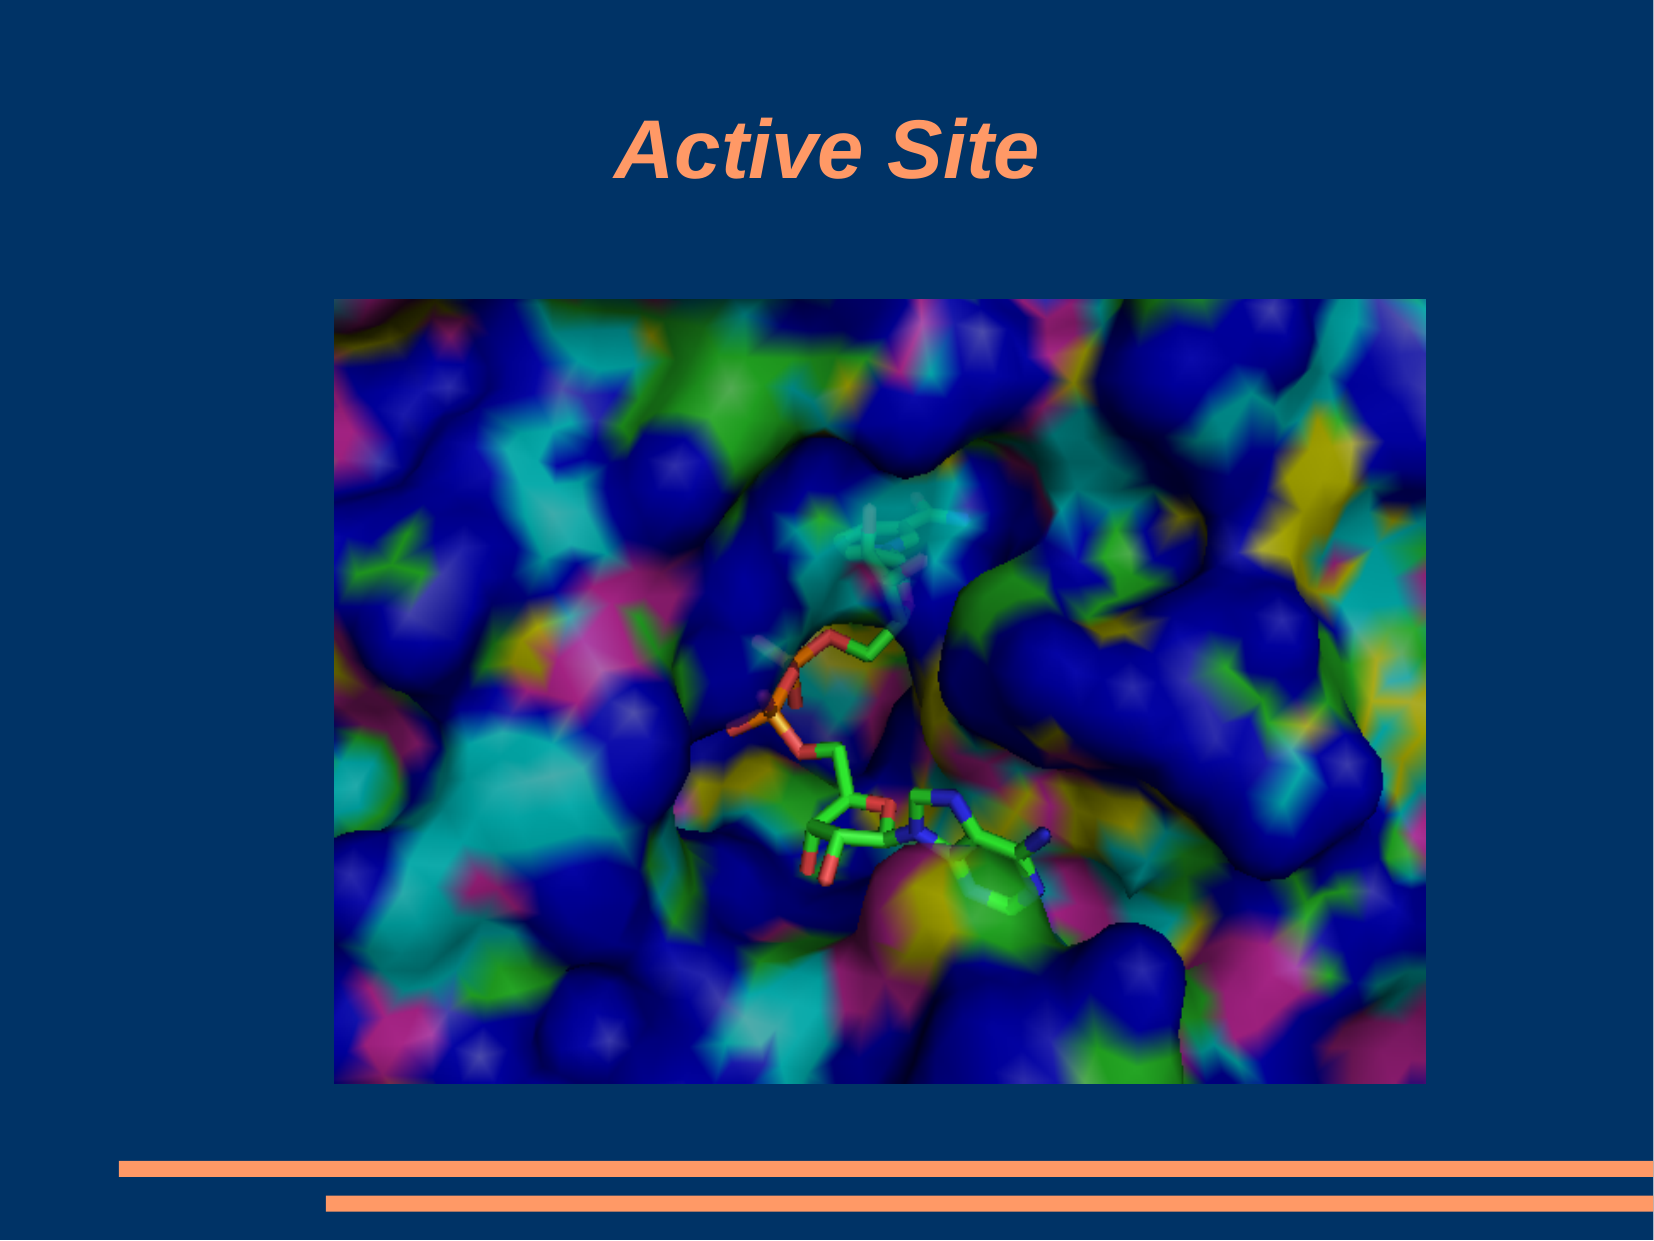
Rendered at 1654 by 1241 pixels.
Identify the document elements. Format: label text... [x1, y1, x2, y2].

title Active Site [121, 46, 1534, 254]
picture [334, 299, 1426, 1084]
